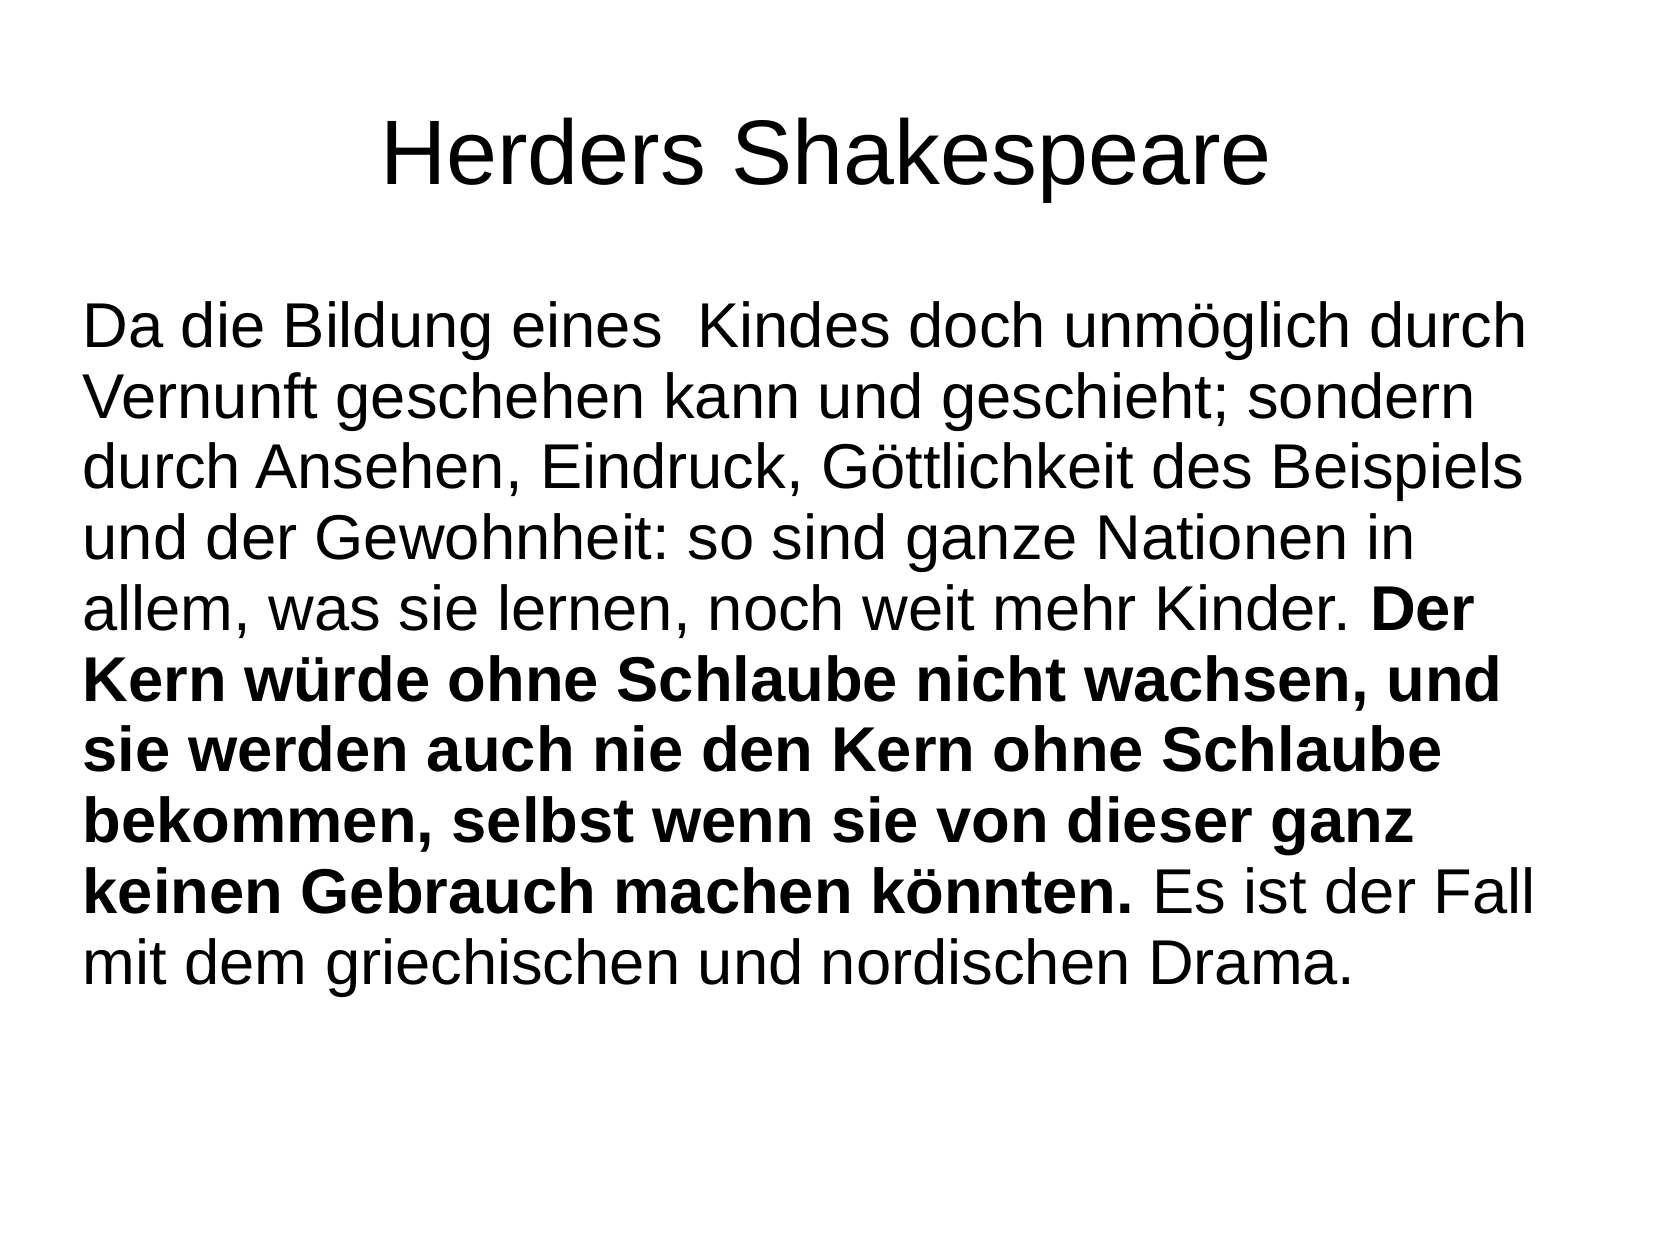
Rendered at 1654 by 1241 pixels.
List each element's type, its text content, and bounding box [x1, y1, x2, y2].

list Da die Bildung eines Kindes doch unmöglich durch Vernunft geschehen kann und geschieht; sondern durch Ansehen, Eindruck, Göttlichkeit des Beispiels und der Gewohnheit: so sind ganze Nationen in allem, was sie lernen, noch weit mehr Kinder. Der Kern würde ohne Schlaube nicht wachsen, und sie werden auch nie den Kern ohne Schlaube bekommen, selbst wenn sie von dieser ganz keinen Gebrauch machen könnten. Es ist der Fall mit dem griechischen und nordischen Drama. [82, 290, 1571, 1010]
title Herders Shakespeare [82, 49, 1571, 257]
